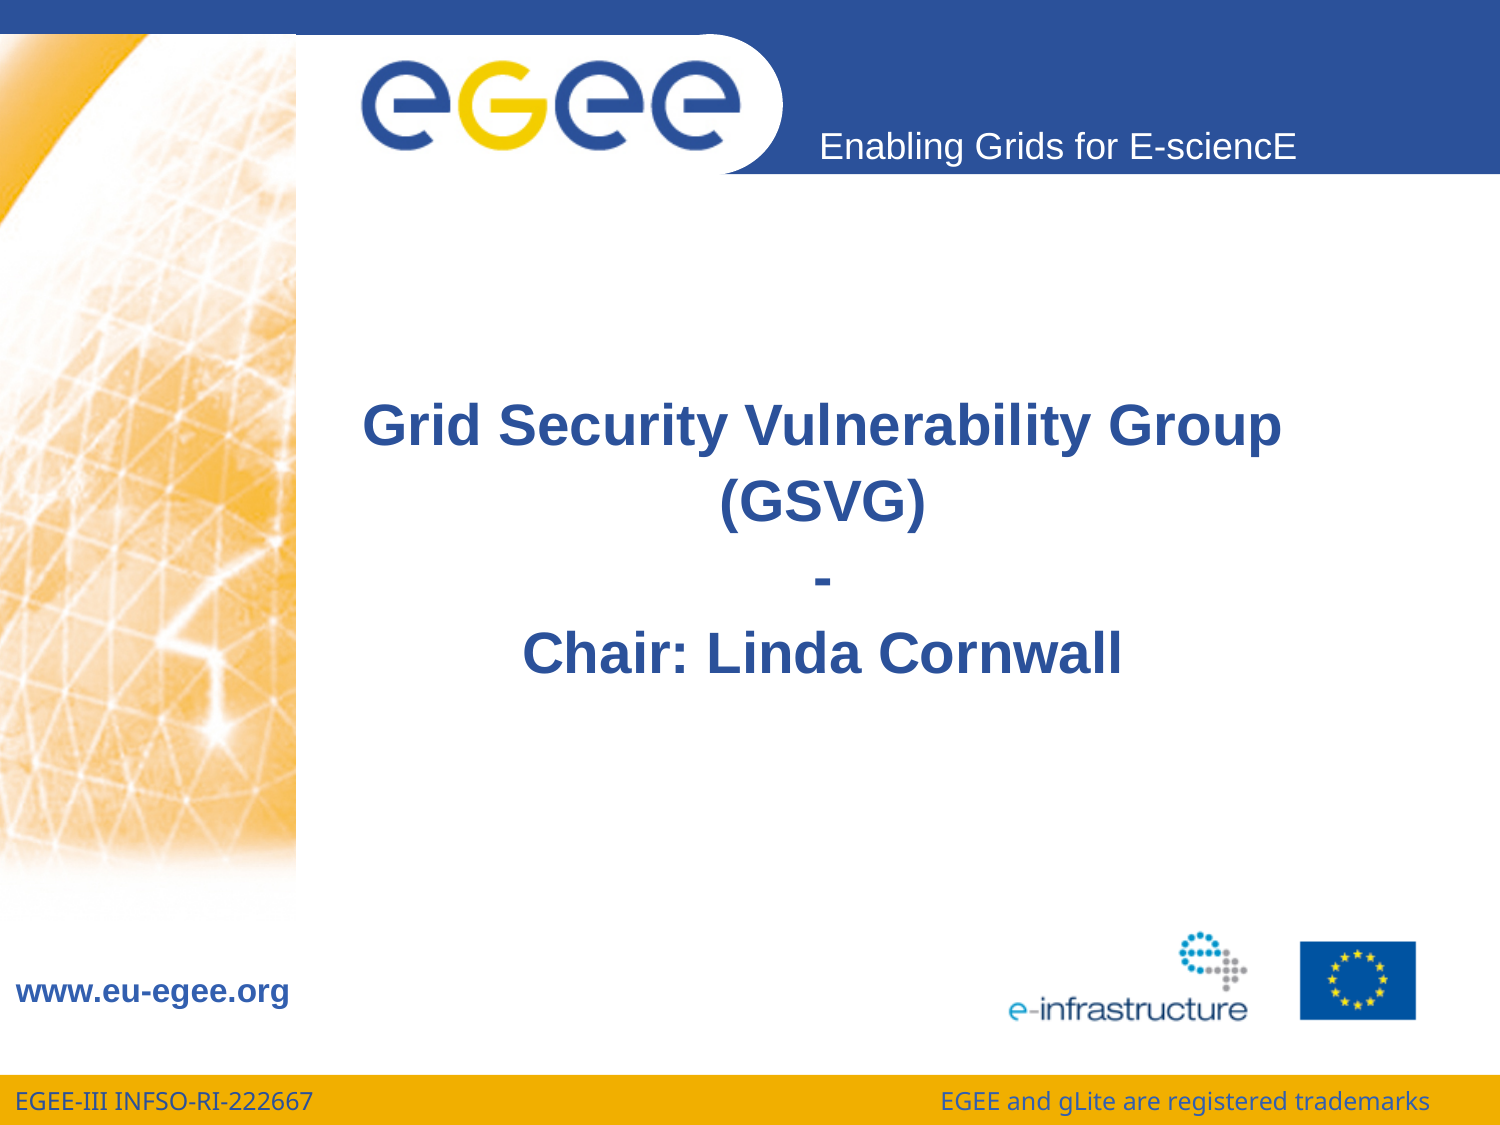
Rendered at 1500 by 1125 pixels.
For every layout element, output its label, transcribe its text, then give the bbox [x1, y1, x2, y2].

picture [355, 56, 748, 154]
picture [1003, 925, 1254, 1028]
picture [0, 34, 296, 921]
picture [1291, 934, 1424, 1028]
title Grid Security Vulnerability Group (GSVG) - Chair: Linda Cornwall [146, 298, 1500, 741]
